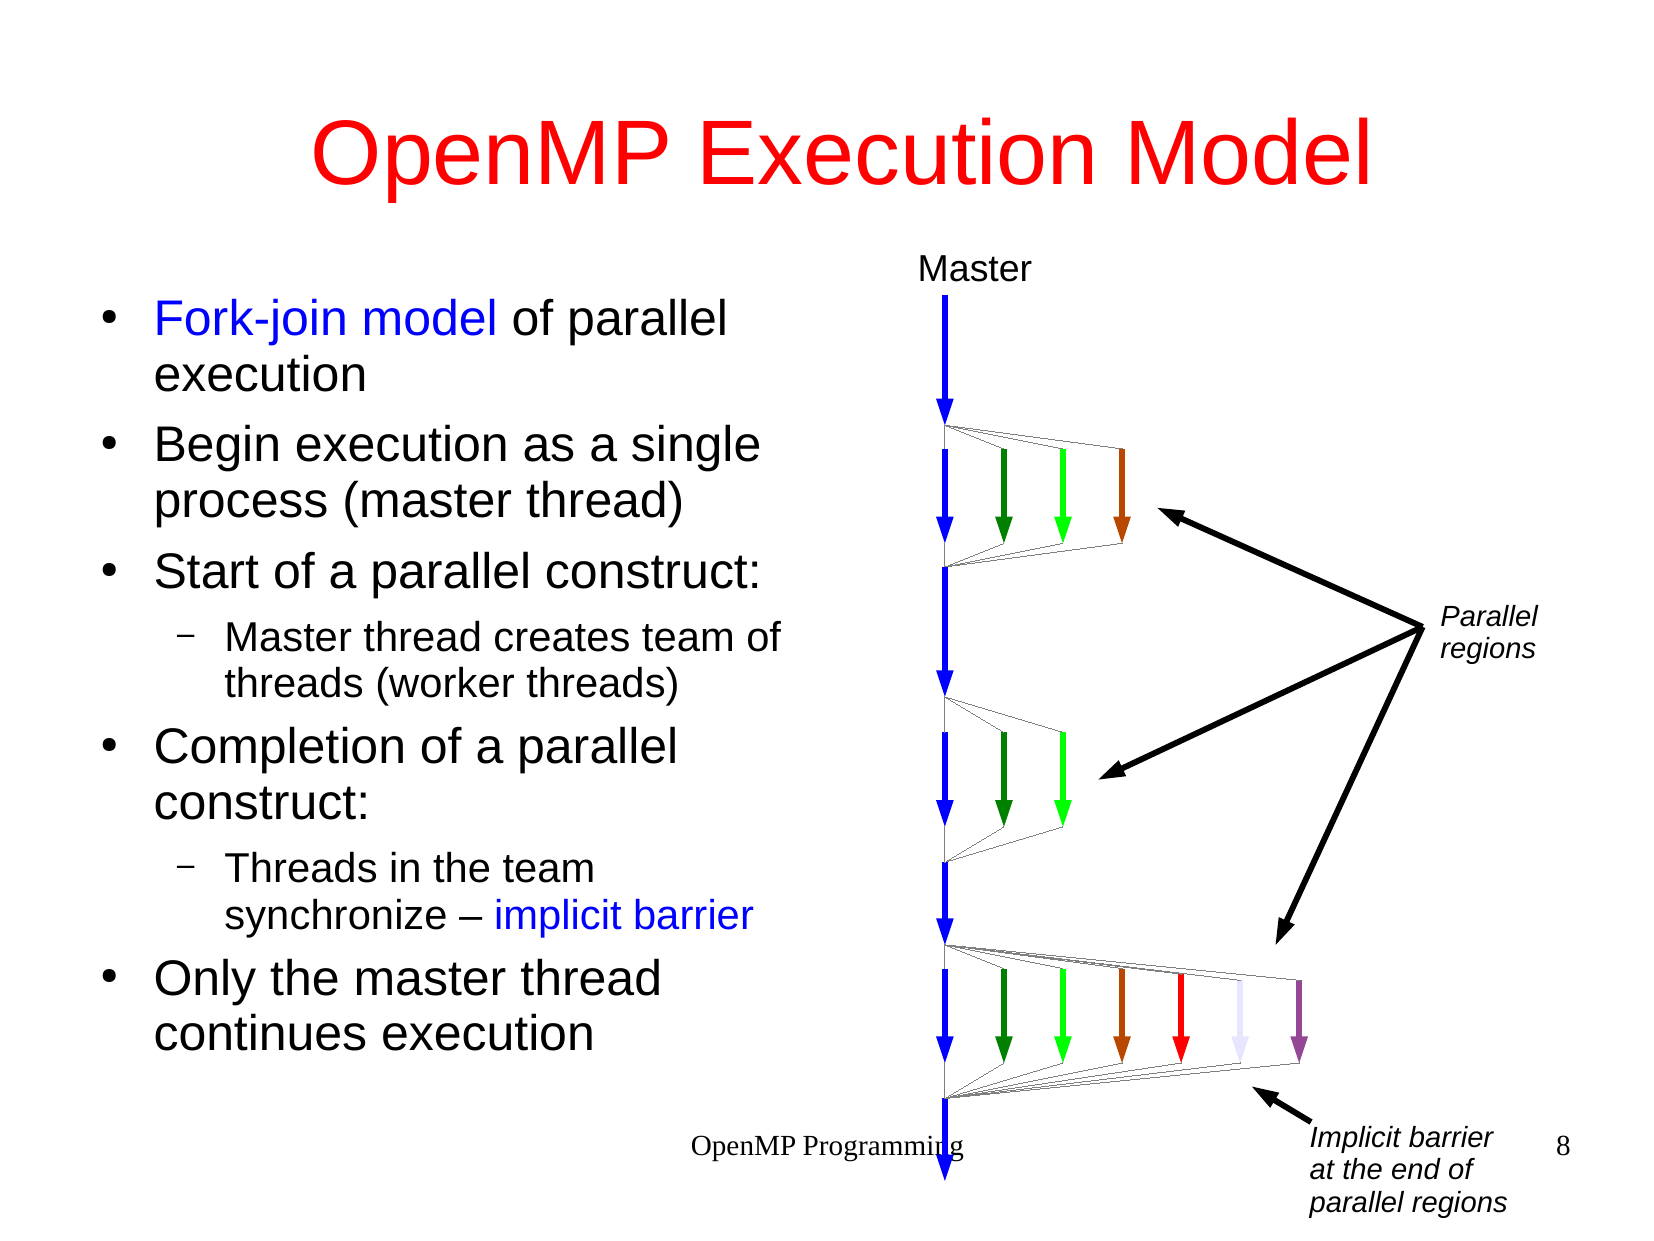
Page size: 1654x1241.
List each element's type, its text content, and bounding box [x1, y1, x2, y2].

text_box Implicit barrier at the end of parallel regions [1291, 1110, 1536, 1230]
list Fork-join model of parallel execution Begin execution as a single process (master thread) Start of a parallel construct: Master thread creates team of threads (worker threads) Completion of a parallel construct: Threads in the team synchronize – implicit barrier Only the master thread continues execution [82, 290, 809, 1109]
text_box Parallel regions [1422, 589, 1556, 676]
text_box Master [900, 237, 1051, 301]
title OpenMP Execution Model [82, 49, 1571, 257]
